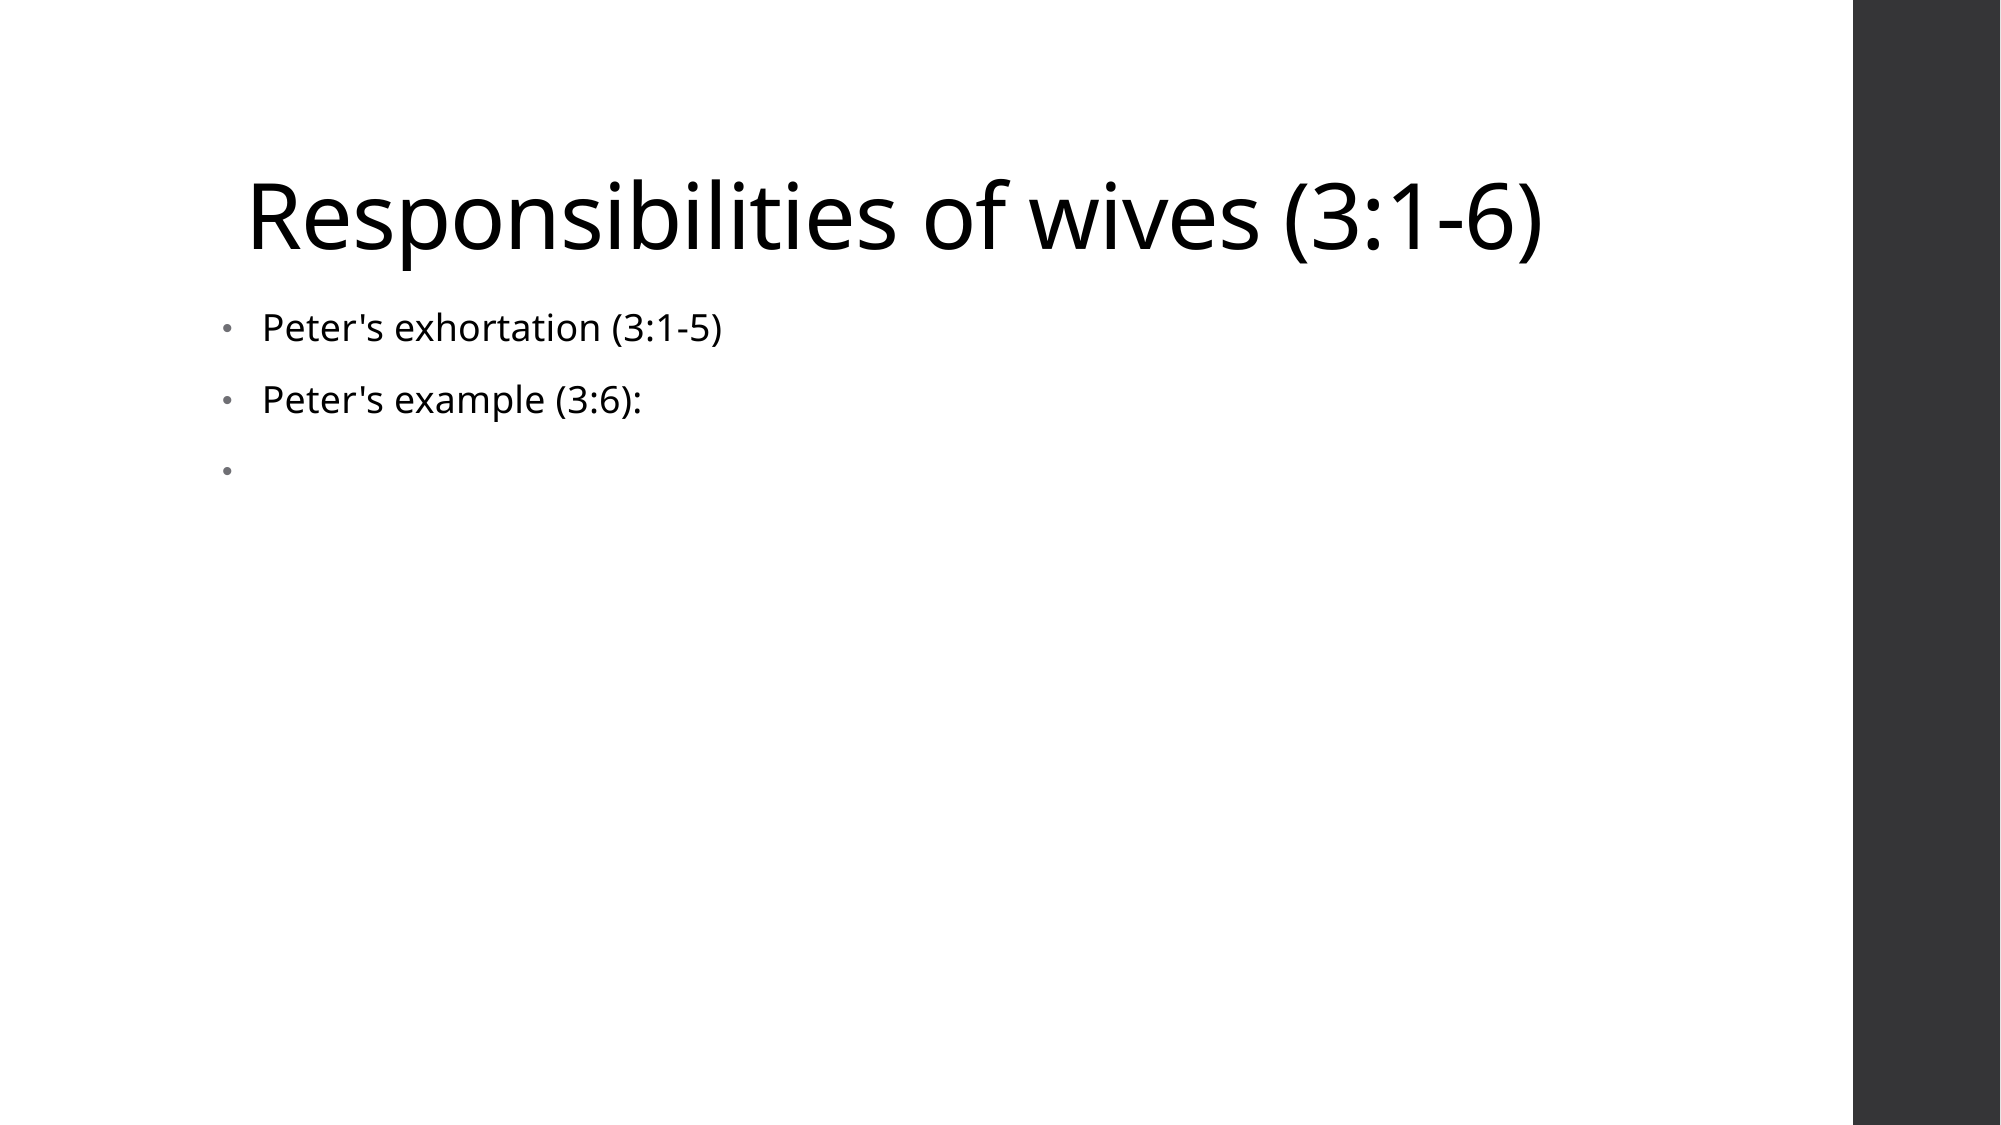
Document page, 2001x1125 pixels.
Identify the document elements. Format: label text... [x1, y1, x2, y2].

title Responsibilities of wives (3:1-6) [206, 60, 1797, 278]
list Peter's exhortation (3:1-5) Peter's example (3:6): [206, 299, 1617, 1014]
